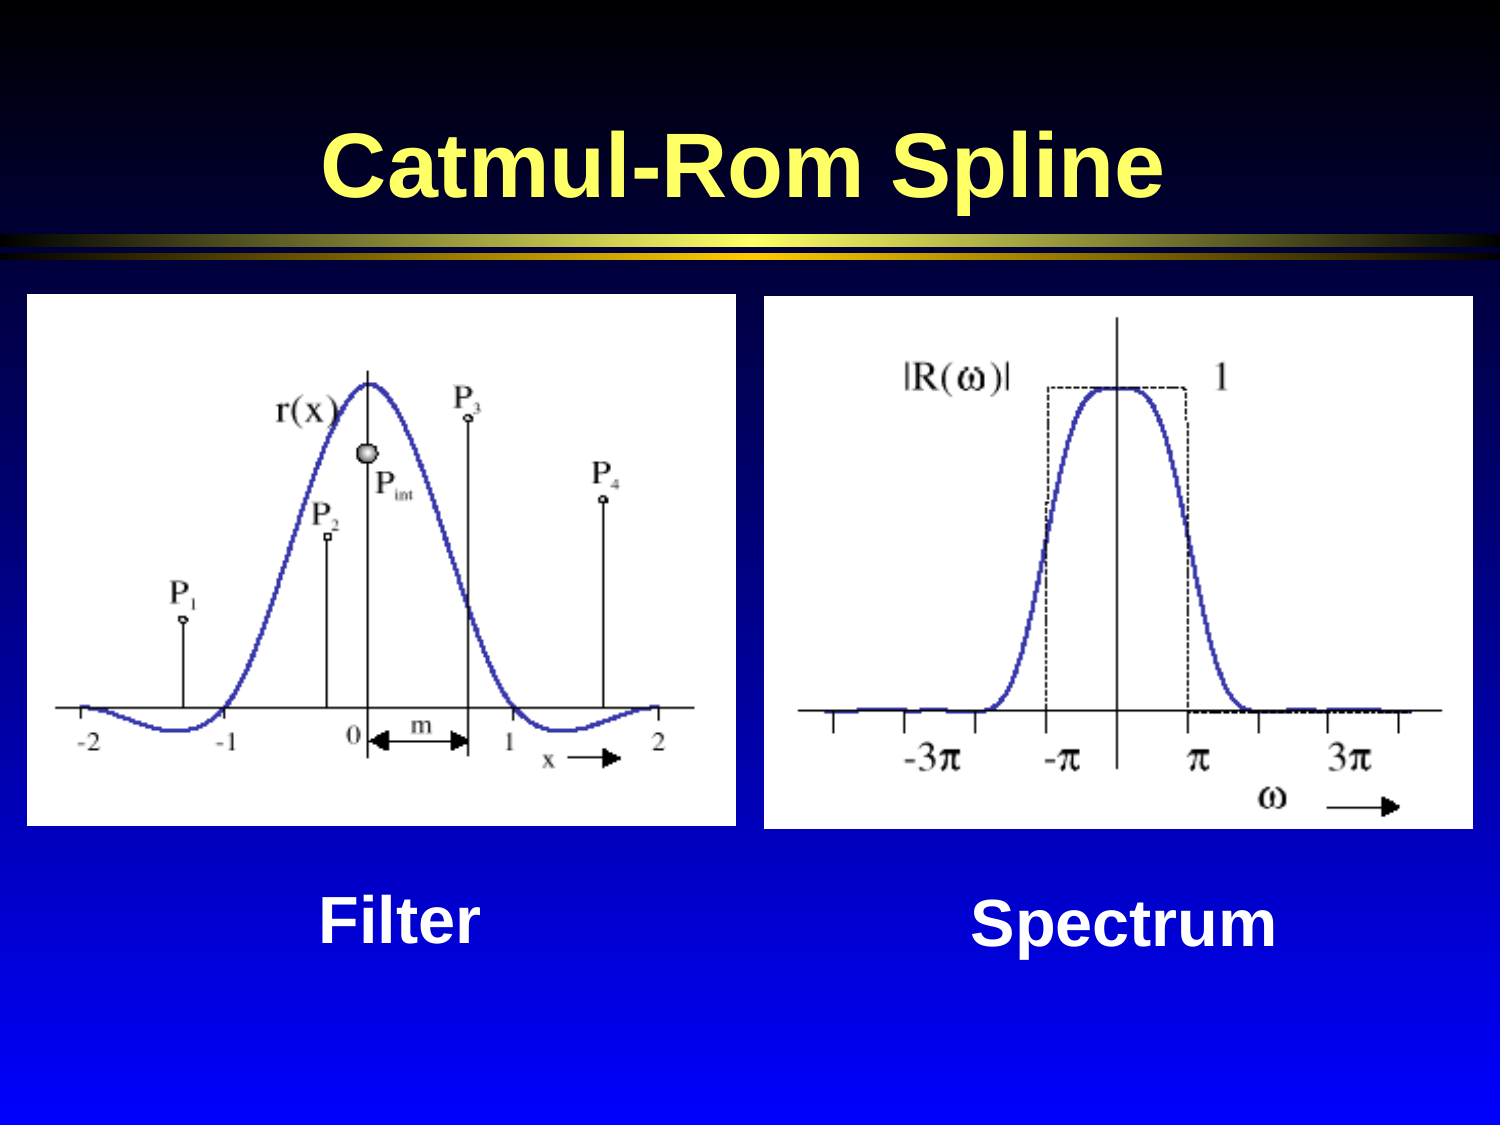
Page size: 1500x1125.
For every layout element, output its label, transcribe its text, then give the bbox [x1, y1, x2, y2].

text_box Spectrum [955, 871, 1294, 968]
picture [27, 294, 736, 826]
picture [764, 296, 1473, 829]
title Catmul-Rom Spline [99, 4, 1388, 225]
text_box Filter [303, 869, 497, 965]
